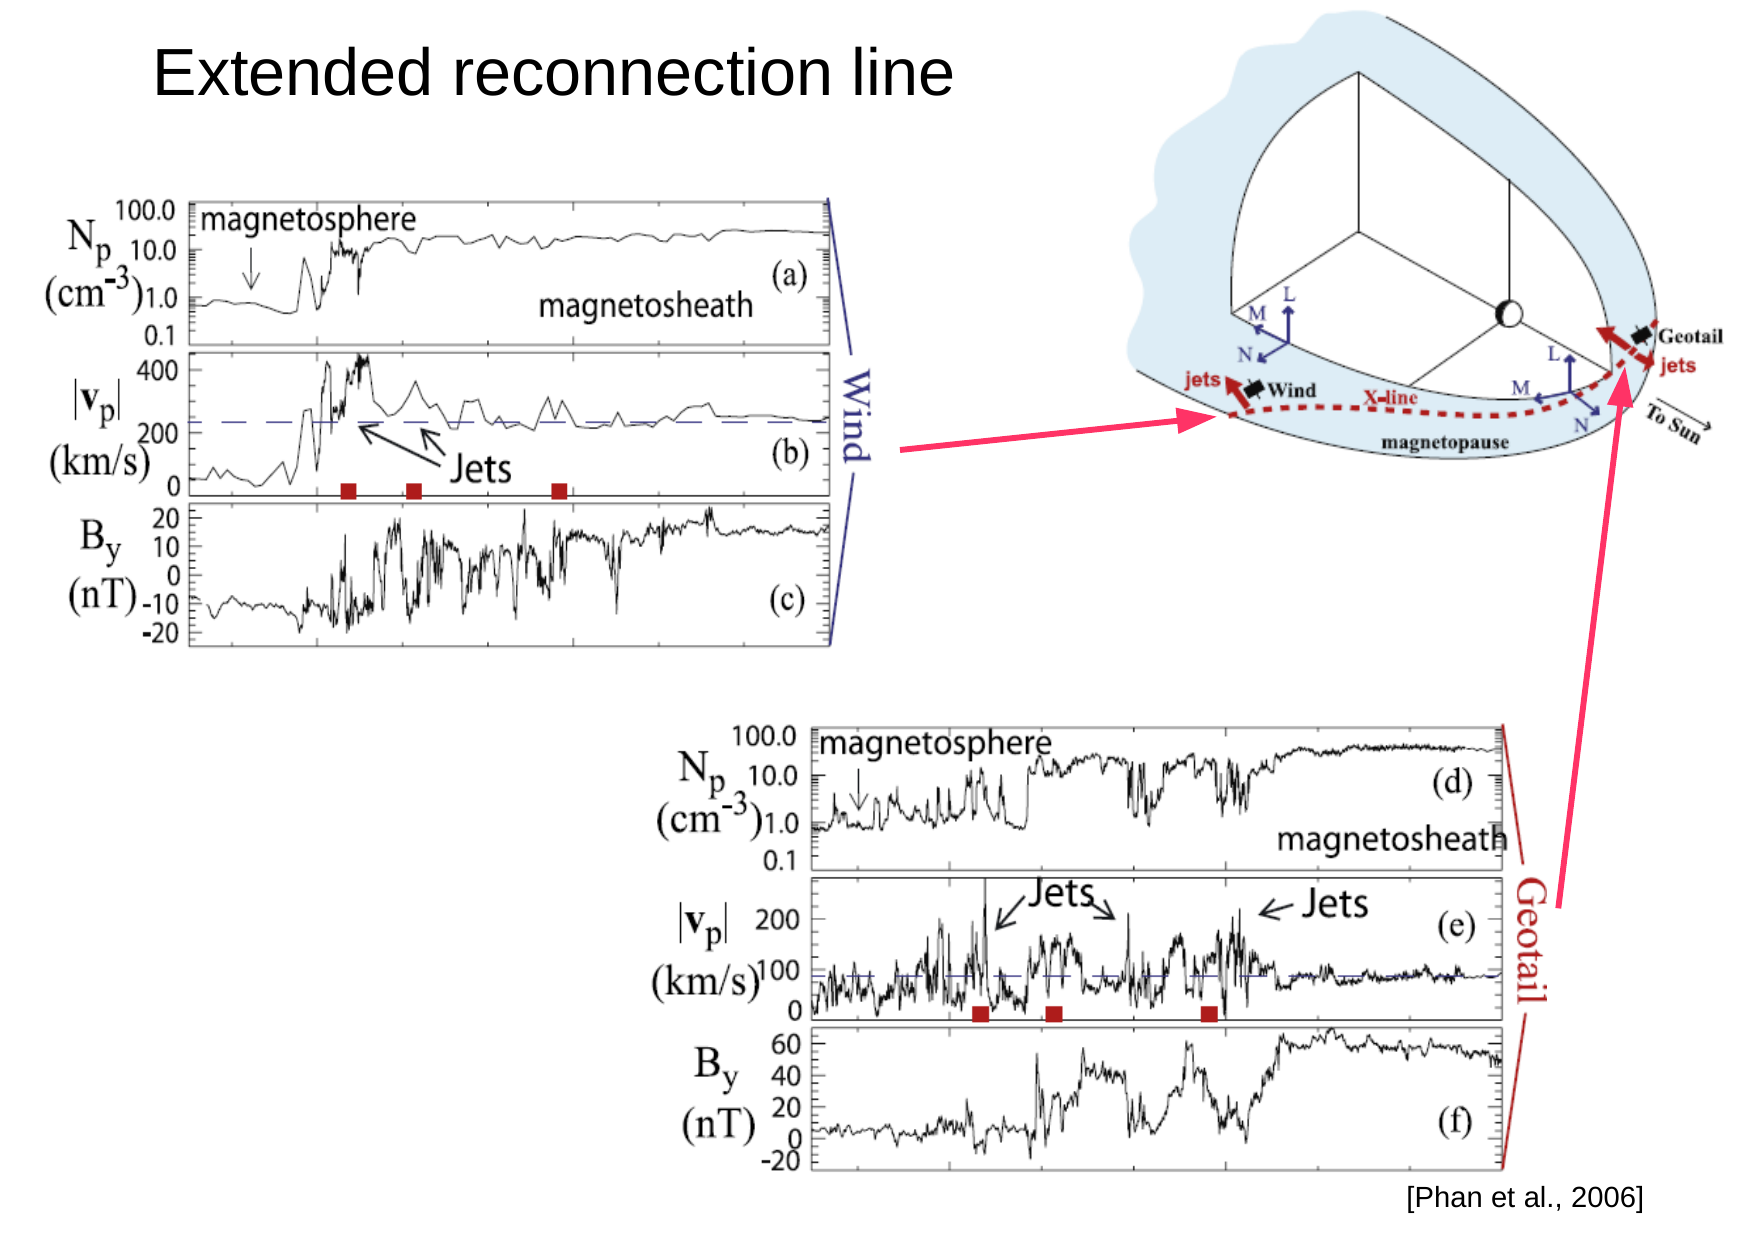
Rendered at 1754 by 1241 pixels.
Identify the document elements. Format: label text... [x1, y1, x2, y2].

picture [41, 189, 875, 650]
title Extended reconnection line [0, 12, 1225, 134]
picture [649, 722, 1547, 1175]
text_box [Phan et al., 2006] [1391, 1173, 1660, 1222]
picture [1100, 0, 1734, 475]
